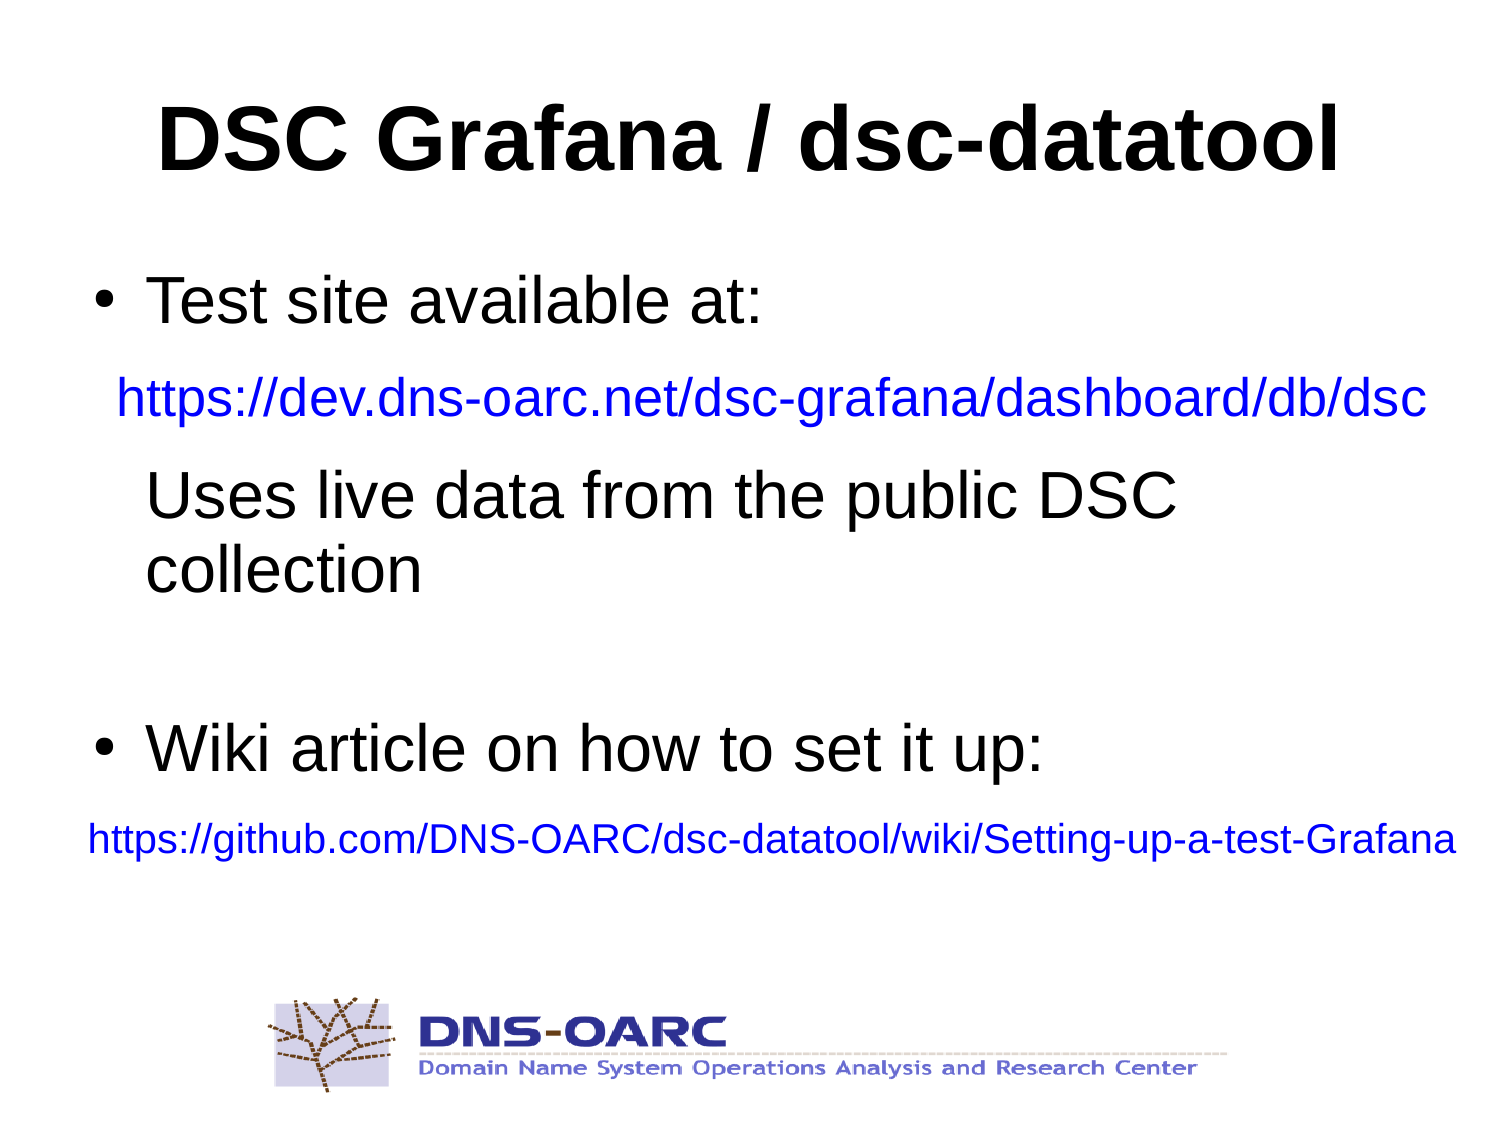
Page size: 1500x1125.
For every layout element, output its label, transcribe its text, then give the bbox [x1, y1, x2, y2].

picture [214, 991, 1259, 1099]
list Test site available at: https://dev.dns-oarc.net/dsc-grafana/dashboard/db/dsc Uses live data from the public DSC collection Wiki article on how to set it up: https://github.com/DNS-OARC/dsc-datatool/wiki/Setting-up-a-test-Grafana [75, 263, 1471, 916]
title DSC Grafana / dsc-datatool [75, 44, 1425, 233]
